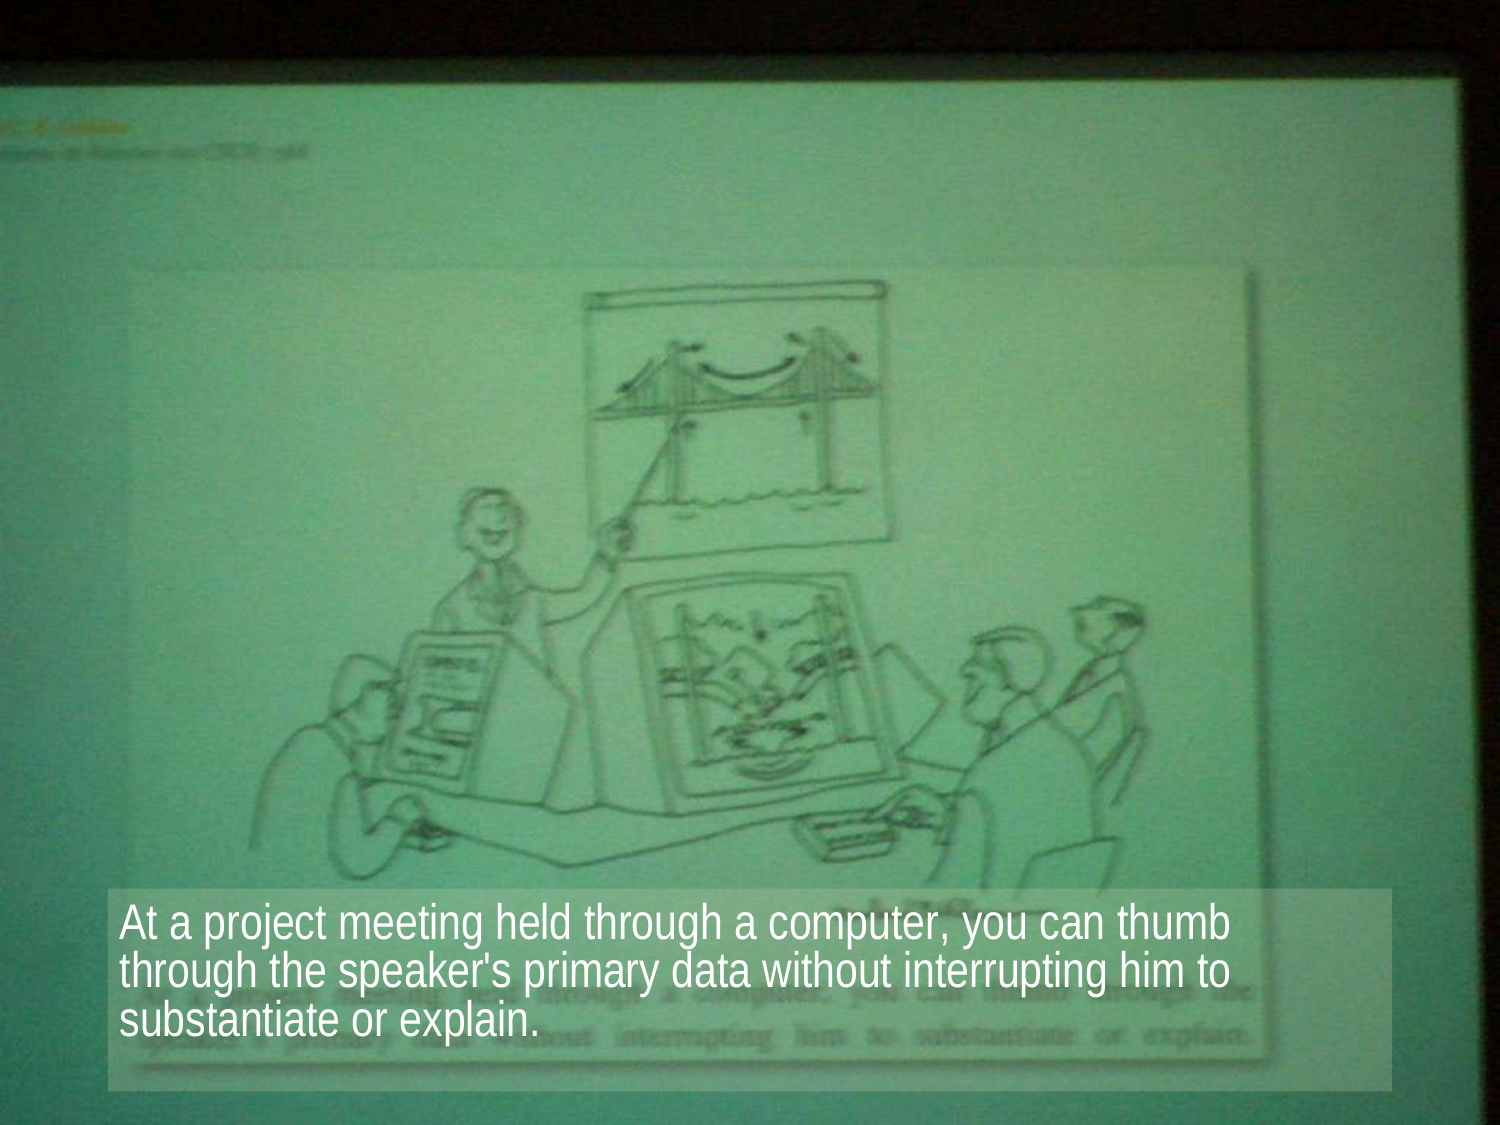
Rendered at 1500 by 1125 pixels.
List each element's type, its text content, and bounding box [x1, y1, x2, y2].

text_box At a project meeting held through a computer, you can thumb through the speaker's primary data without interrupting him to substantiate or explain. [107, 888, 1393, 1092]
picture [0, 0, 1500, 1125]
